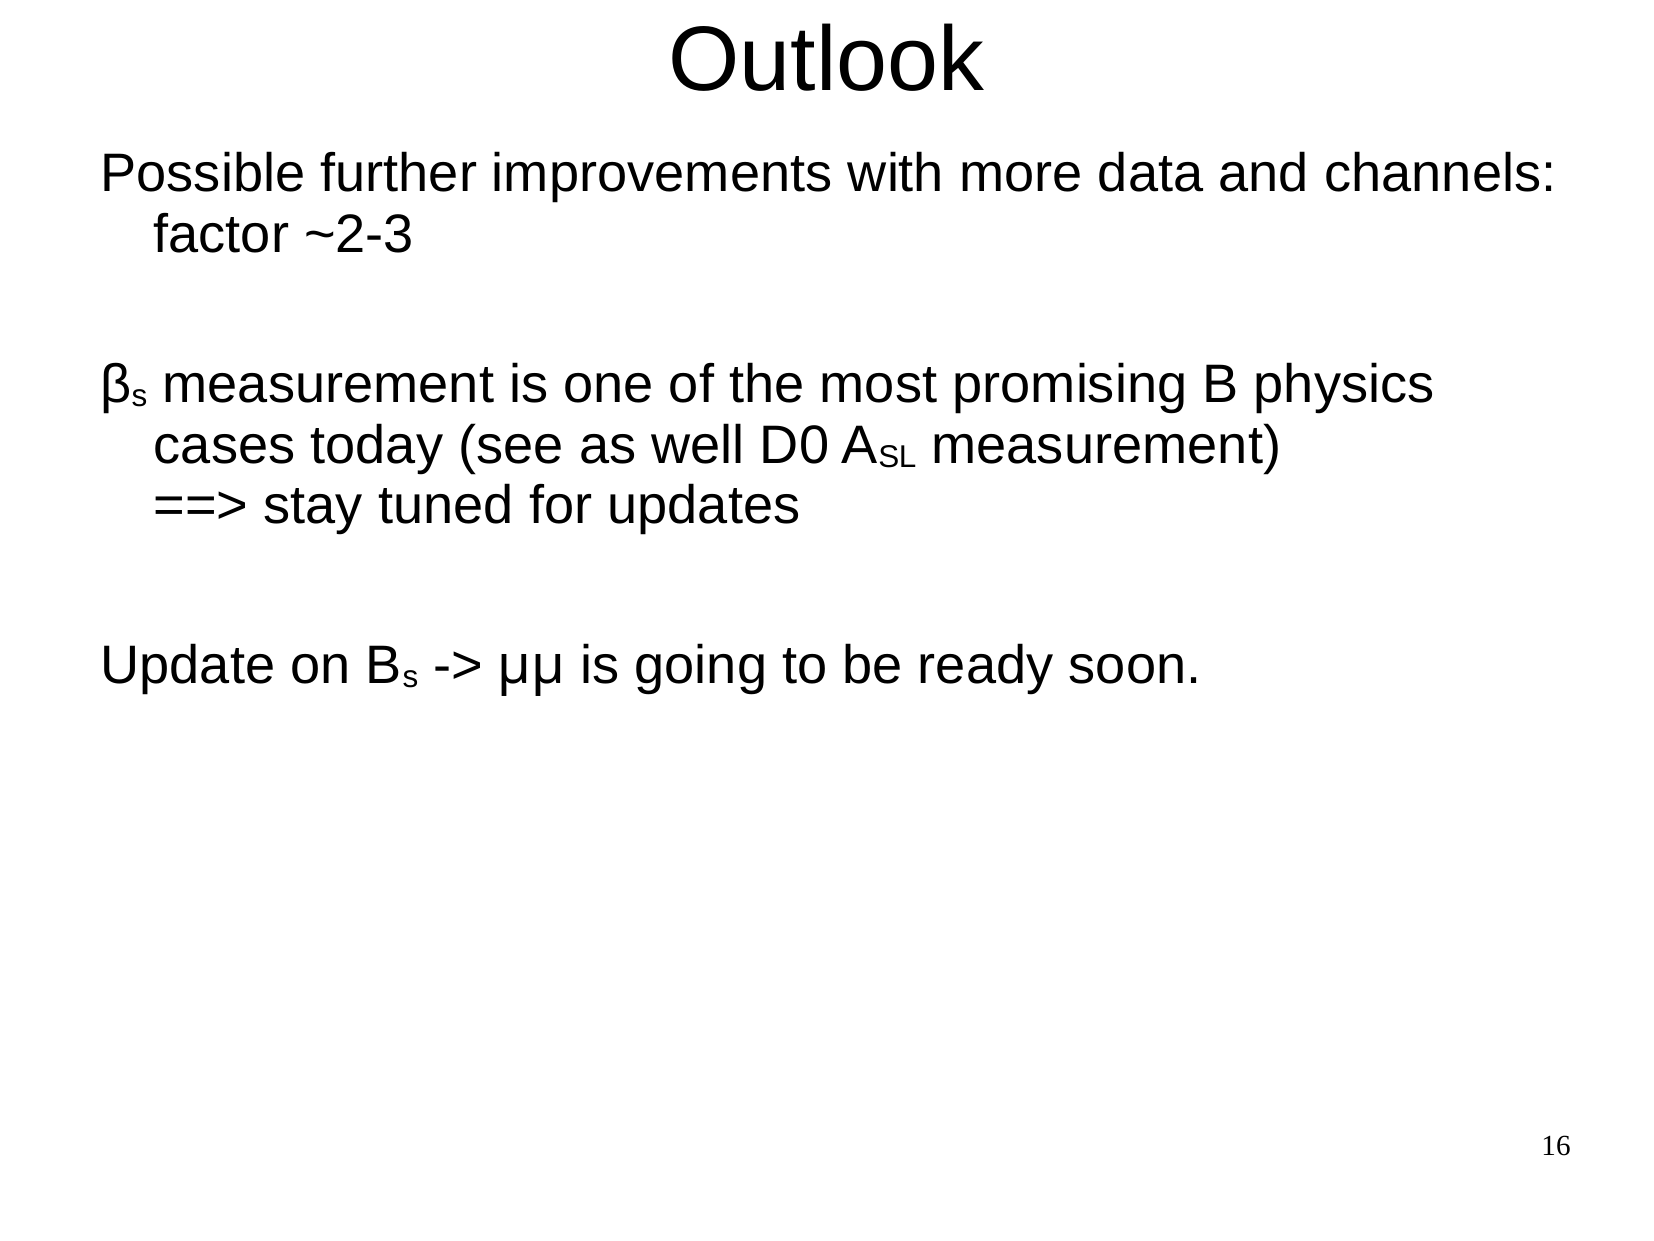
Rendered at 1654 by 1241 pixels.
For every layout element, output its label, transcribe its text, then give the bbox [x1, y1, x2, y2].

list Possible further improvements with more data and channels: factor ~2-3 βs measurement is one of the most promising B physics cases today (see as well D0 ASL measurement) ==> stay tuned for updates Update on Bs -> μμ is going to be ready soon. [82, 142, 1571, 947]
title Outlook [82, 0, 1571, 142]
